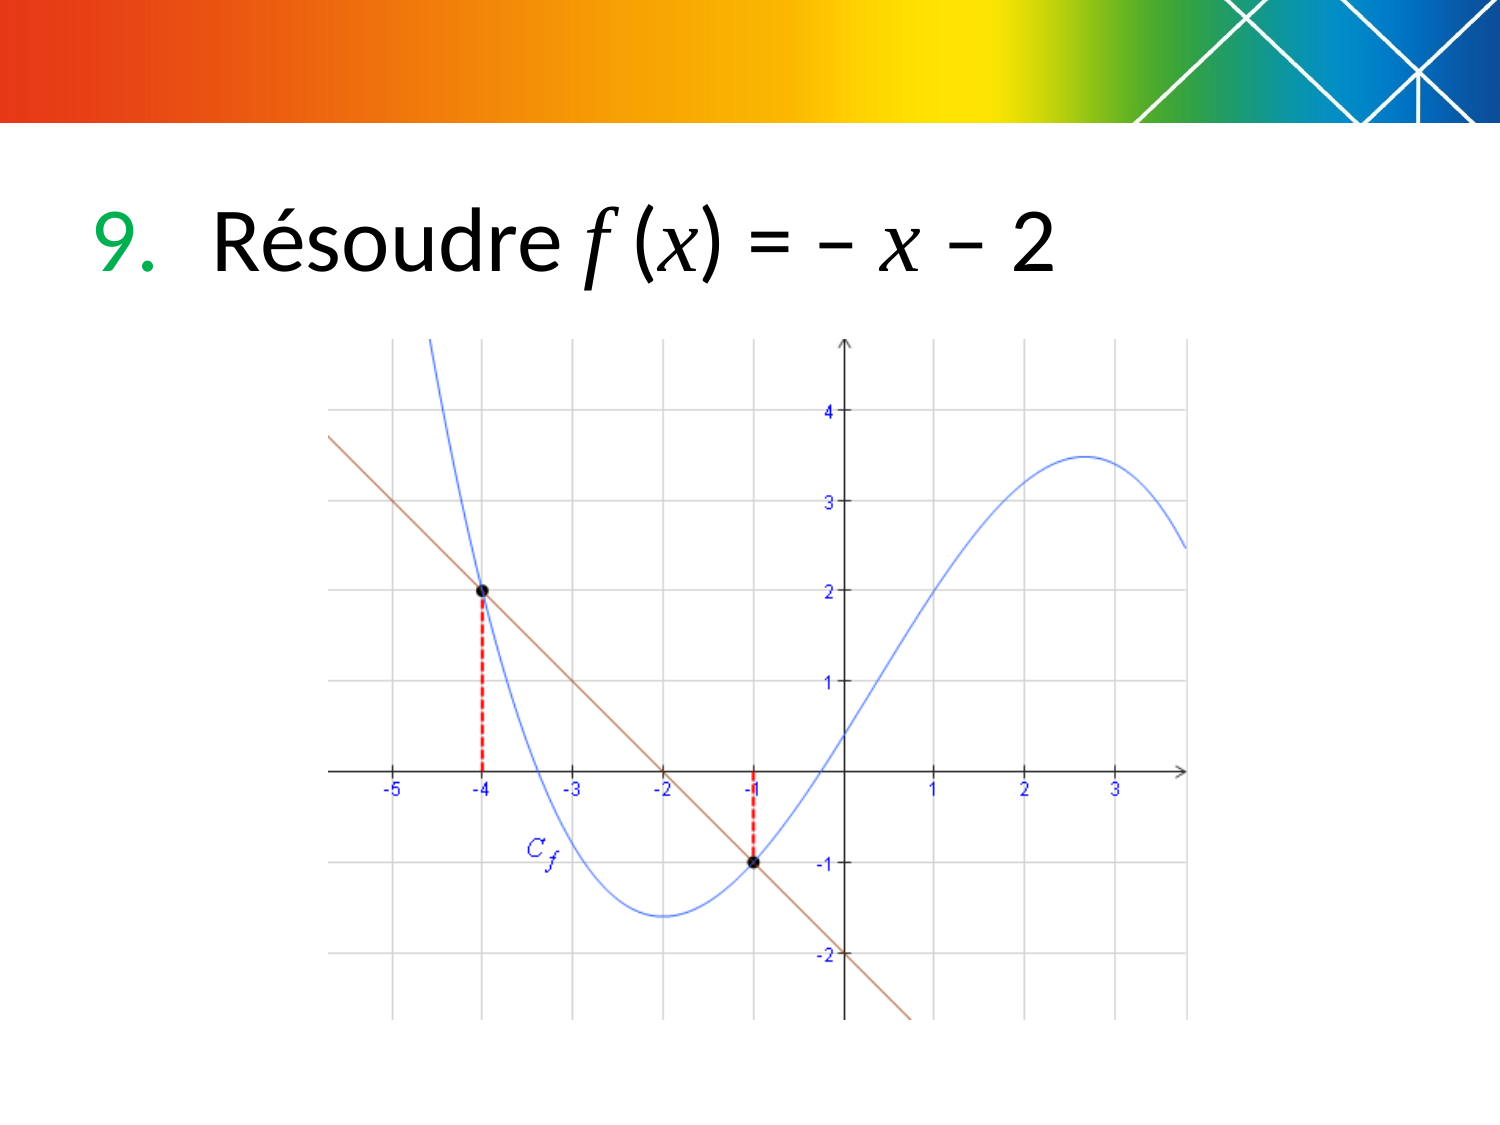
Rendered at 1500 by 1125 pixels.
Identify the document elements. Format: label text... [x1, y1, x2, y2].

title Résoudre f (x) = – x – 2 [75, 163, 1426, 305]
picture [328, 339, 1188, 1020]
picture [0, 0, 1359, 123]
picture [1340, 0, 1500, 123]
